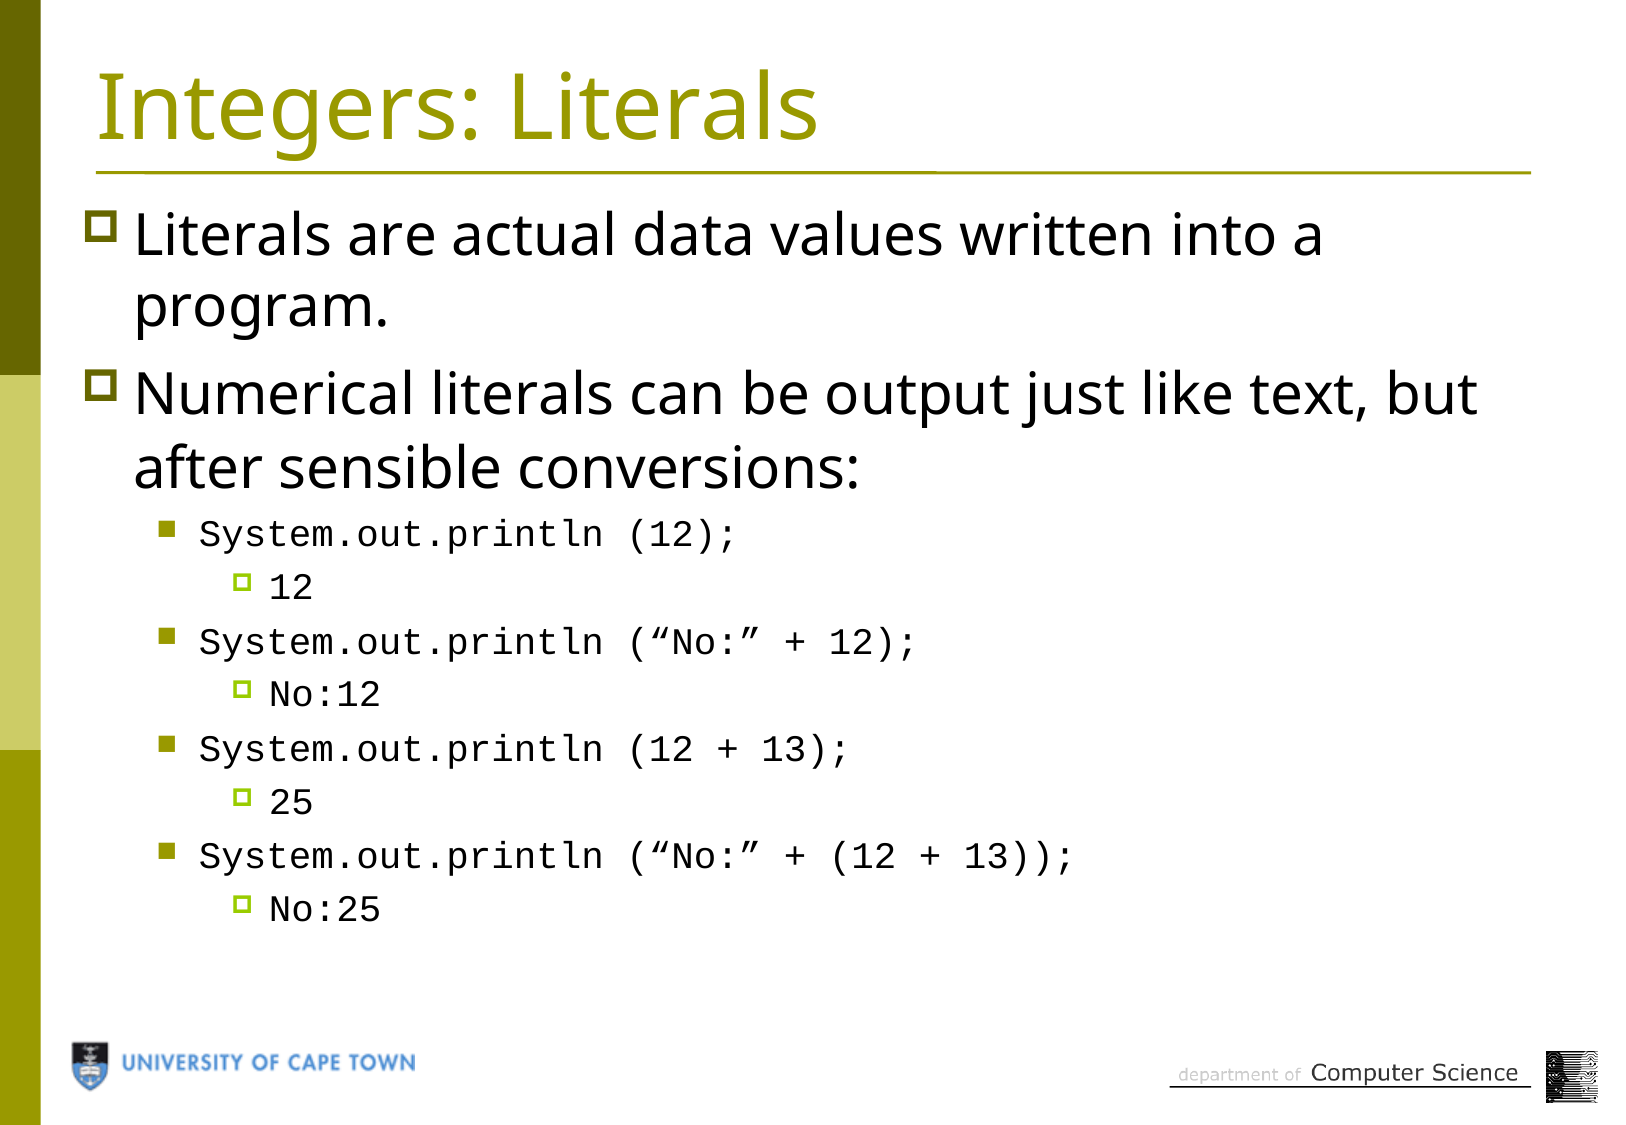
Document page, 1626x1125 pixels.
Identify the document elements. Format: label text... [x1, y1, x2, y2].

title Integers: Literals [81, 37, 1543, 180]
picture [1169, 1043, 1532, 1091]
picture [61, 1024, 415, 1103]
picture [1546, 1051, 1598, 1103]
text_box Literals are actual data values written into a program. Numerical literals can be output just like text, but after sensible conversions: System.out.println (12); 12 System.out.println (“No:” + 12); No:12 System.out.println (12 + 13); 25 System.out.println (“No:” + (12 + 13)); No:25 [81, 196, 1543, 1008]
